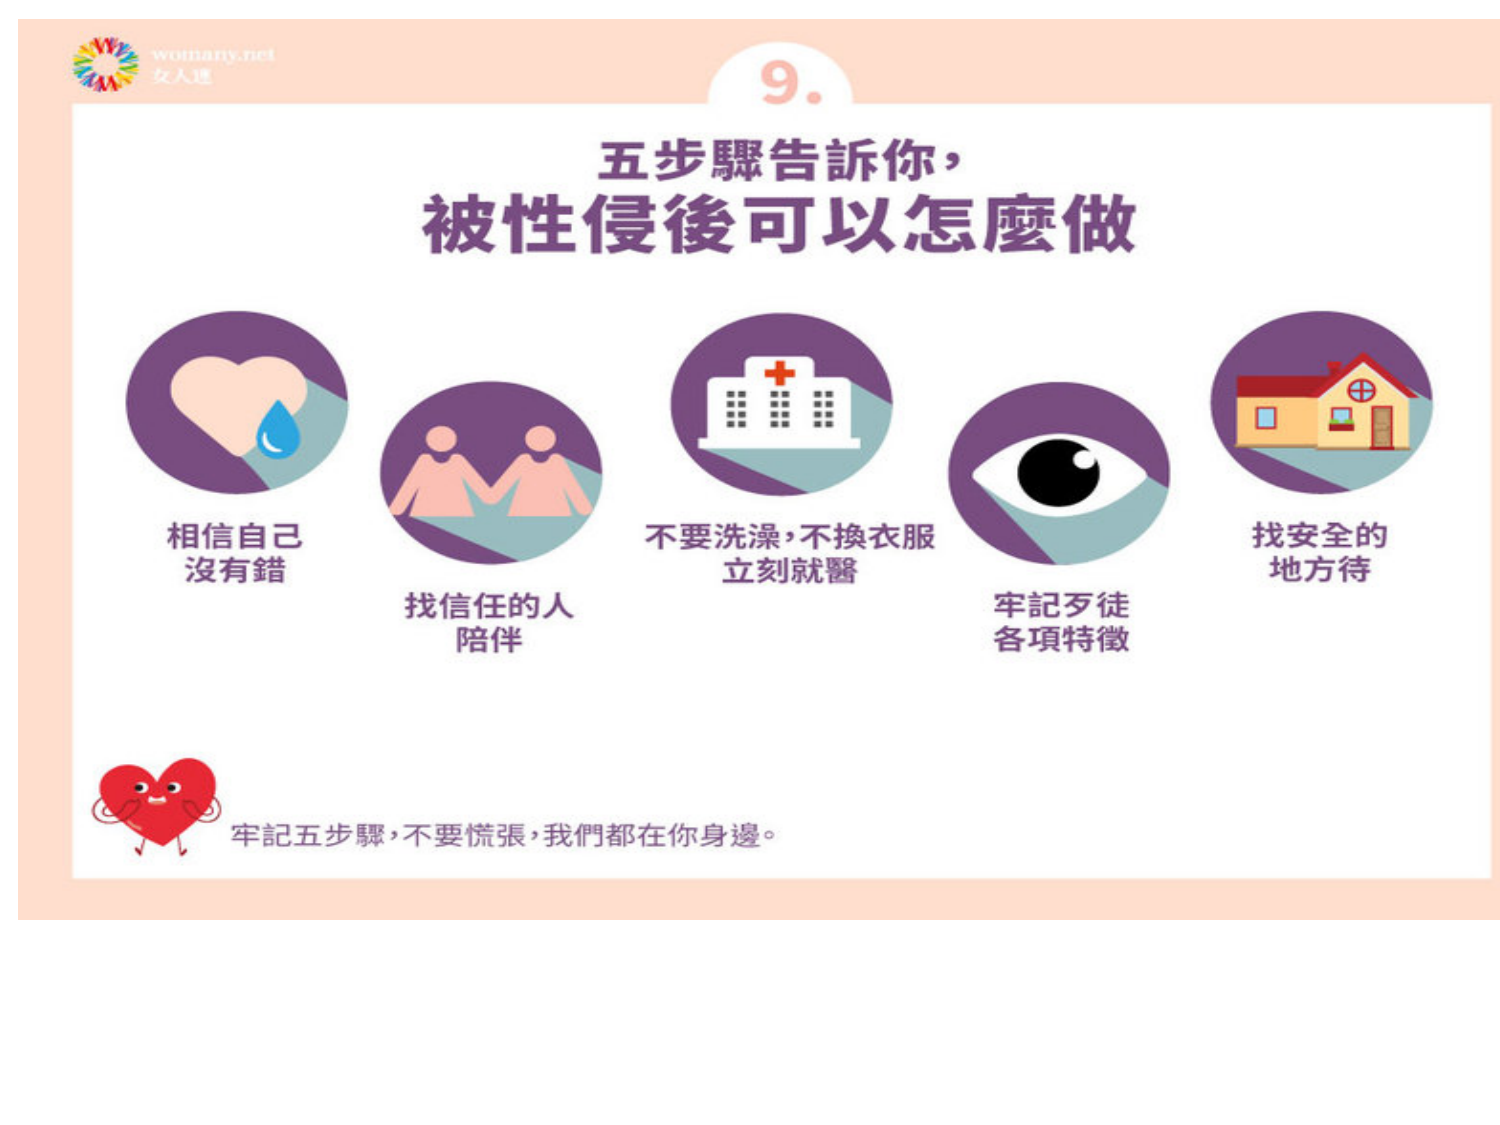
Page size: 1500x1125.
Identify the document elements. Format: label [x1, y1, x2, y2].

picture [17, 19, 1500, 921]
